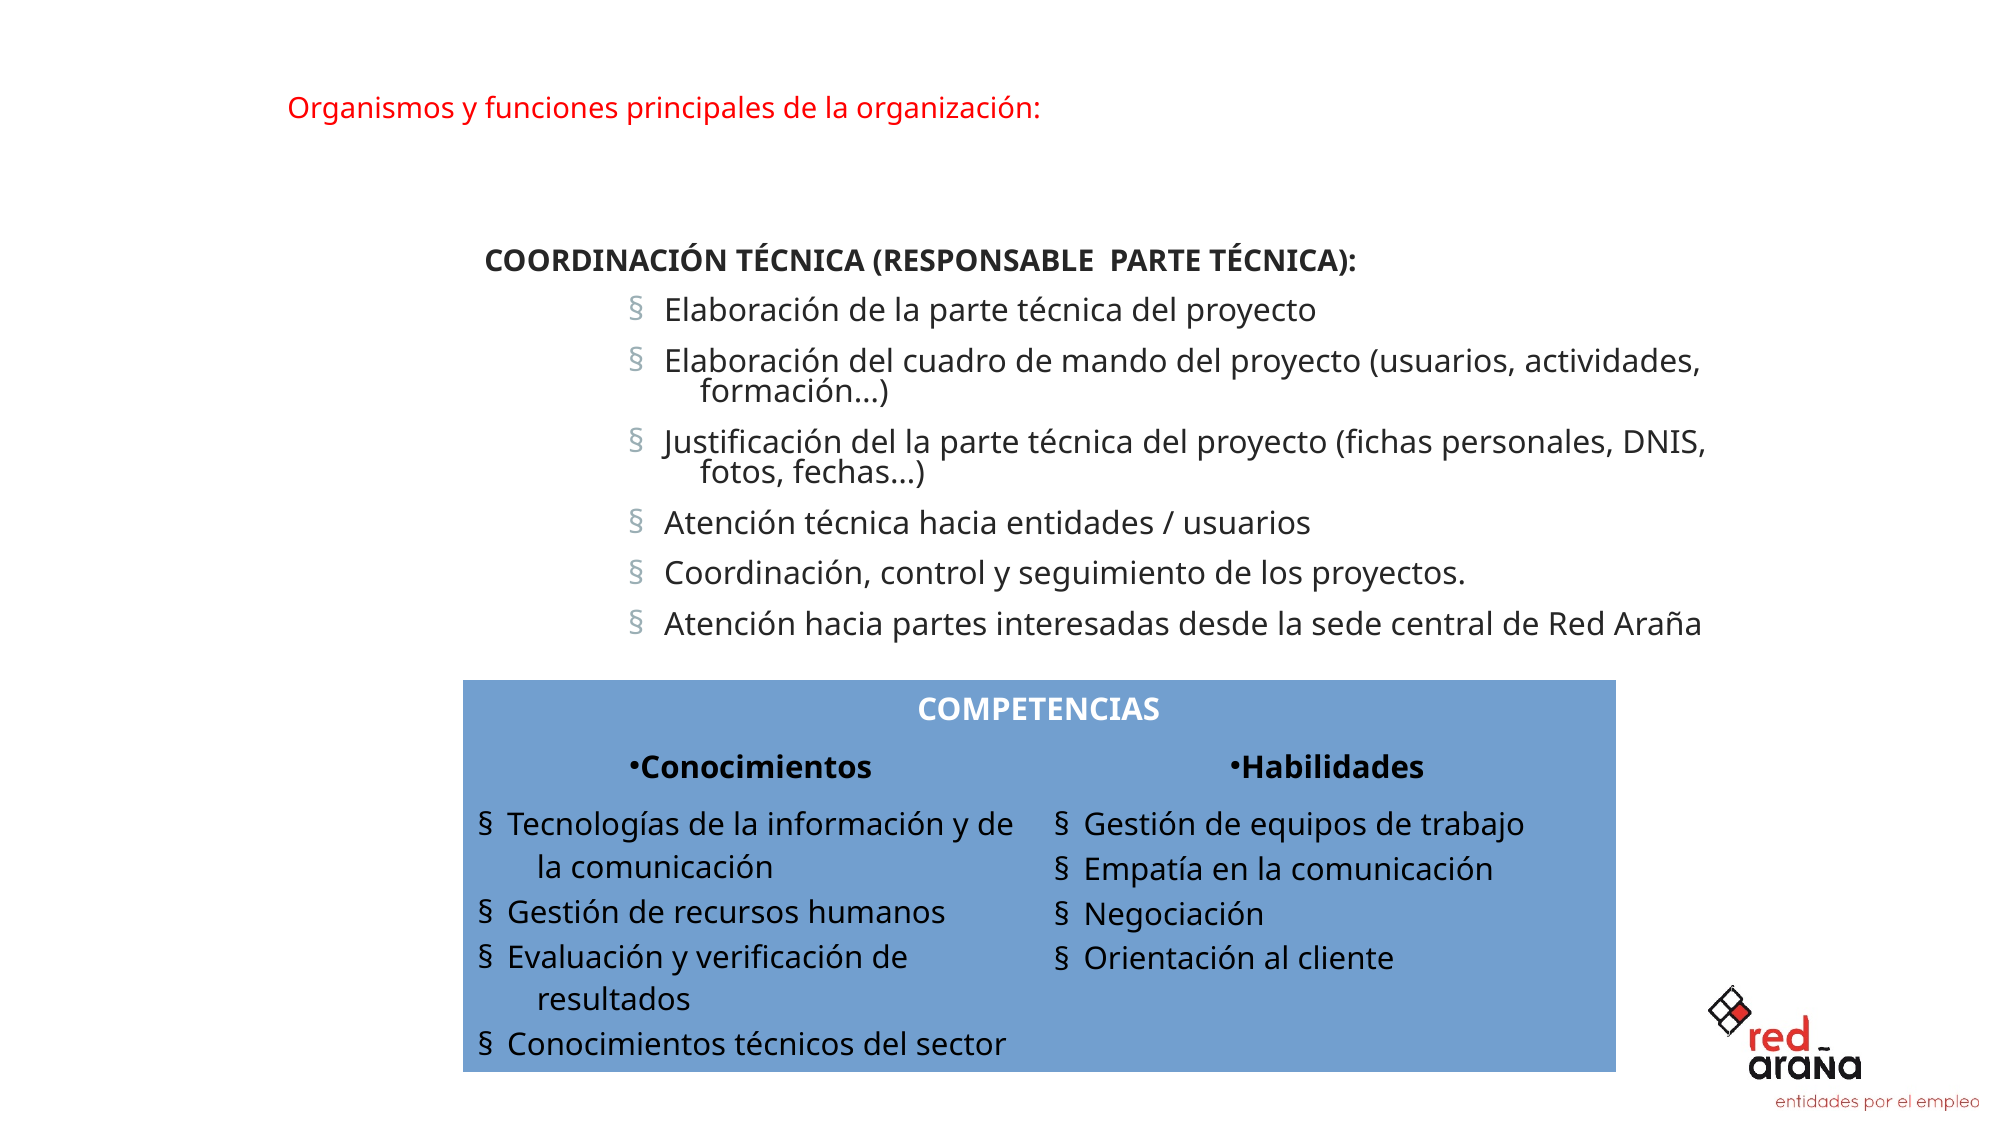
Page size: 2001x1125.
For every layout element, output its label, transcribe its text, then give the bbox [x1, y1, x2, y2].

table_header COMPETENCIAS [463, 680, 1616, 737]
table_cell Habilidades [1039, 737, 1616, 795]
text_box Organismos y funciones principales de la organización: [272, 79, 1381, 166]
table_cell Conocimientos [463, 737, 1039, 795]
table_cell Gestión de equipos de trabajo Empatía en la comunicación Negociación Orientación al cliente [1039, 795, 1616, 1072]
list COORDINACIÓN TÉCNICA (RESPONSABLE PARTE TÉCNICA): Elaboración de la parte técnica del proyecto Elaboración del cuadro de mando del proyecto (usuarios, actividades, formación…) Justificación del la parte técnica del proyecto (fichas personales, DNIS, fotos, fechas…) Atención técnica hacia entidades / usuarios Coordinación, control y seguimiento de los proyectos. Atención hacia partes interesadas desde la sede central de Red Araña [469, 240, 1813, 651]
picture [1708, 985, 1979, 1111]
table_cell Tecnologías de la información y de la comunicación Gestión de recursos humanos Evaluación y verificación de resultados Conocimientos técnicos del sector [463, 795, 1039, 1072]
